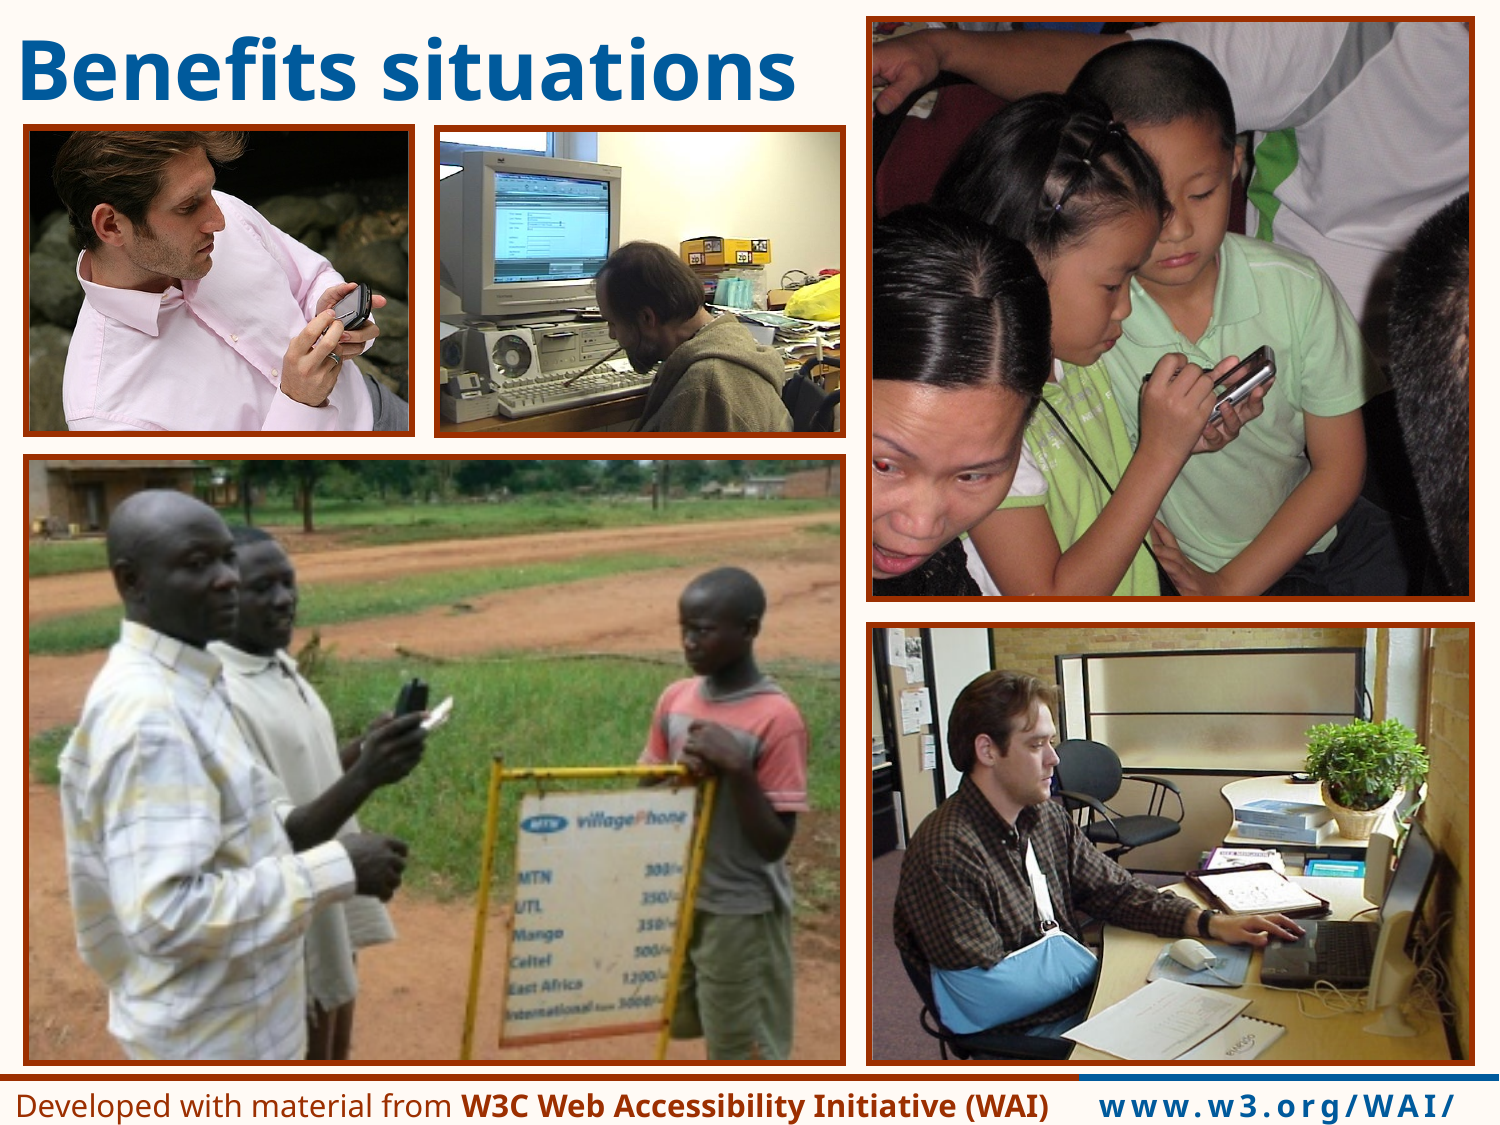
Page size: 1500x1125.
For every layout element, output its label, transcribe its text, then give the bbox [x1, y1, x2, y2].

picture [29, 130, 409, 431]
picture [29, 460, 840, 1061]
picture [439, 135, 840, 432]
title Benefits situations [0, 0, 1426, 135]
picture [872, 22, 1469, 597]
picture [872, 628, 1469, 1061]
